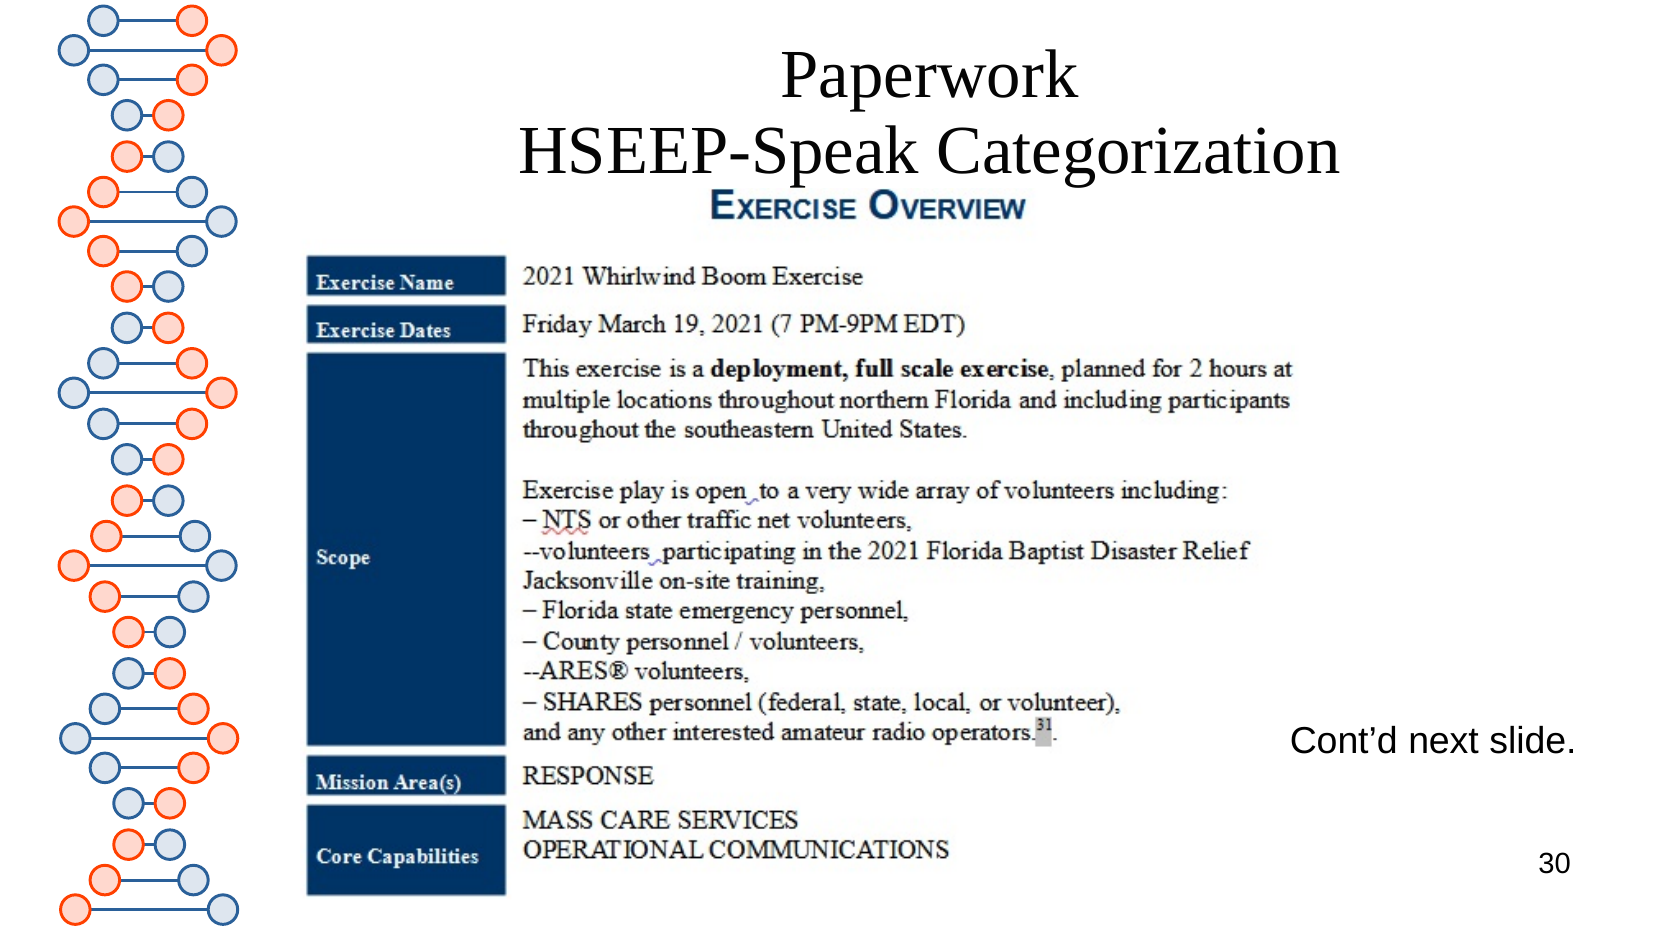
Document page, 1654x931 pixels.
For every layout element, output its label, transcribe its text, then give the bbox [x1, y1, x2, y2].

picture [300, 188, 1313, 903]
title Paperwork HSEEP-Speak Categorization [265, 35, 1595, 189]
text_box Cont’d next slide. [1275, 712, 1651, 770]
